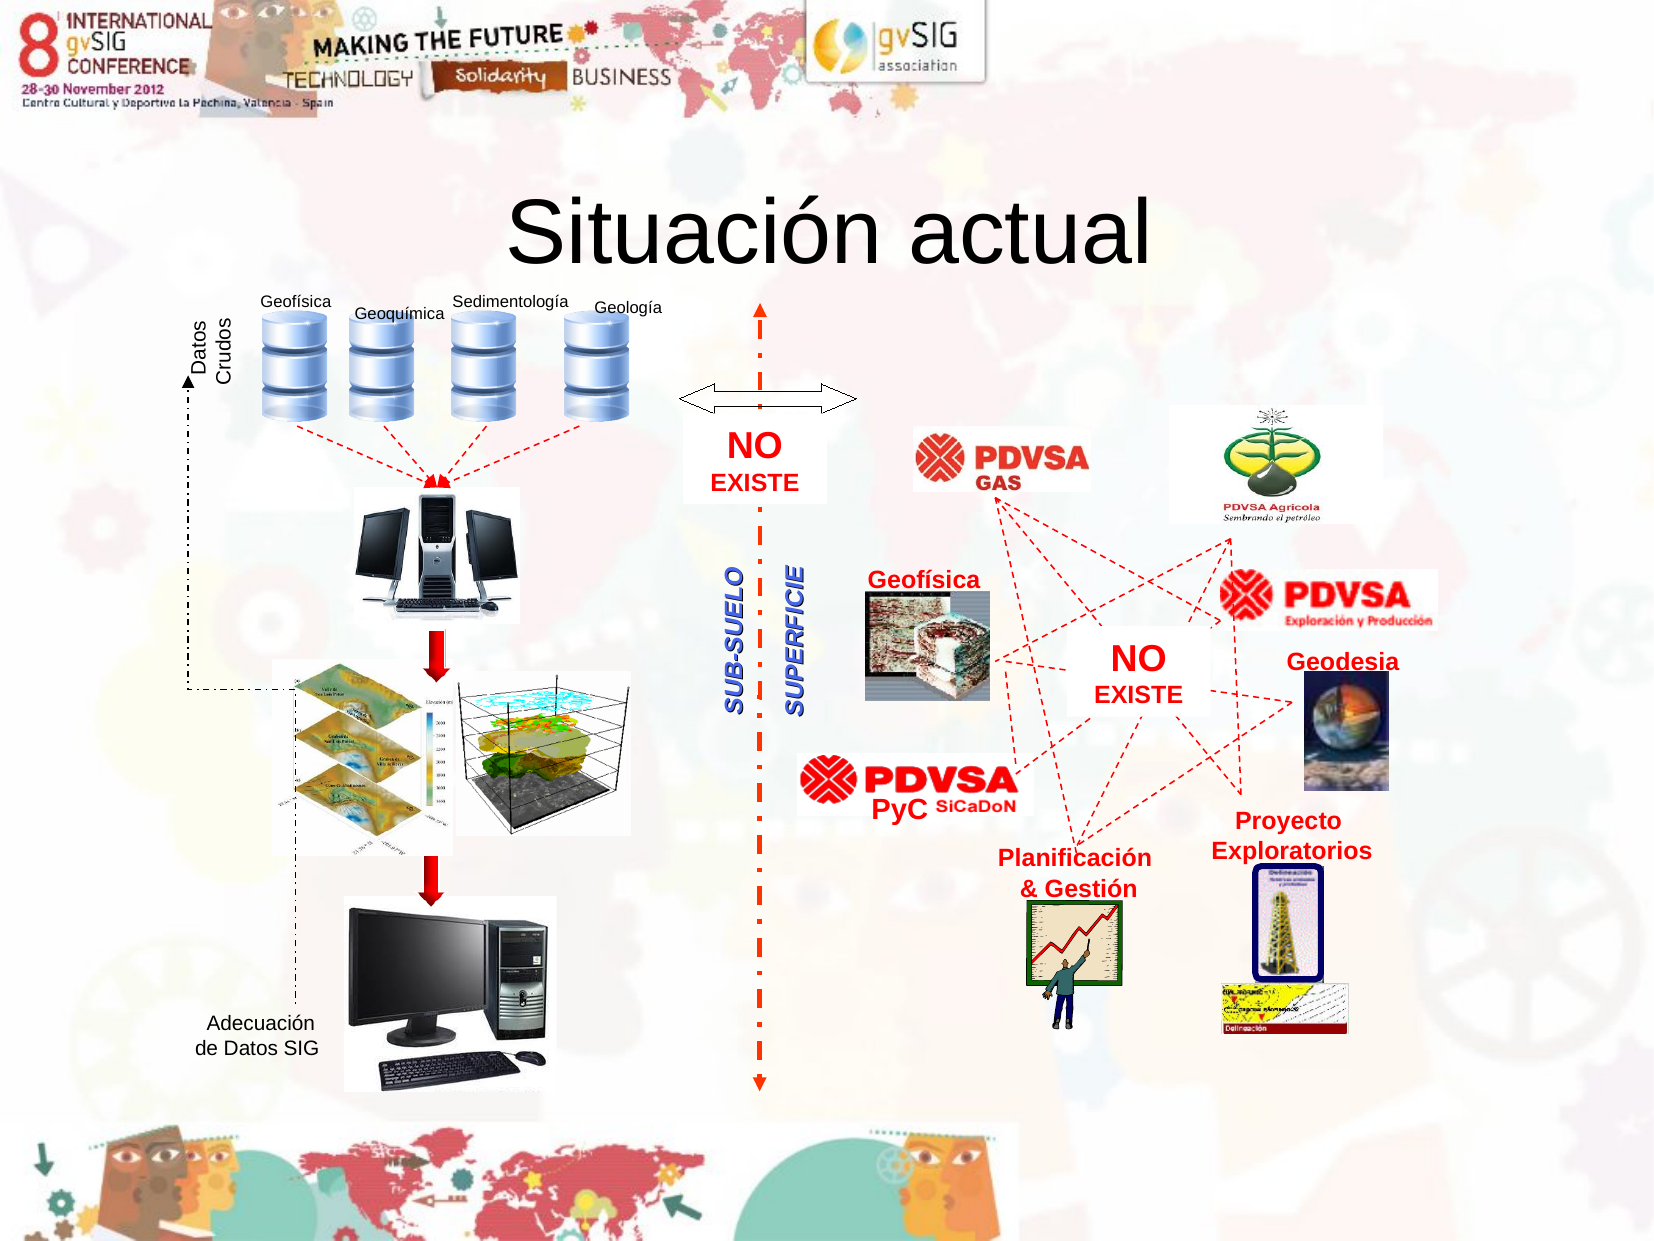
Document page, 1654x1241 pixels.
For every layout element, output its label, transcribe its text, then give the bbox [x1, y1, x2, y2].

text_box Proyecto Exploratorios [1189, 809, 1388, 871]
text_box Adecuación de Datos SIG [177, 1002, 338, 1068]
text_box SUPERFICIE [770, 518, 816, 764]
text_box Geofísica [852, 555, 996, 602]
text_box Geofísica [236, 282, 350, 319]
text_box PyC [856, 782, 953, 833]
text_box NO EXISTE [683, 413, 827, 504]
picture [0, 0, 1654, 1241]
title Situación actual [88, 180, 1571, 283]
text_box NO EXISTE [1067, 626, 1211, 717]
text_box Geología [560, 289, 695, 325]
text_box Geoquímica [324, 295, 469, 331]
text_box Datos Crudos [177, 295, 243, 408]
text_box Planificación & Gestión [983, 846, 1168, 908]
text_box Sedimentología [424, 282, 591, 319]
text_box Geodesia [1271, 637, 1422, 684]
text_box SUB-SUELO [709, 517, 755, 764]
